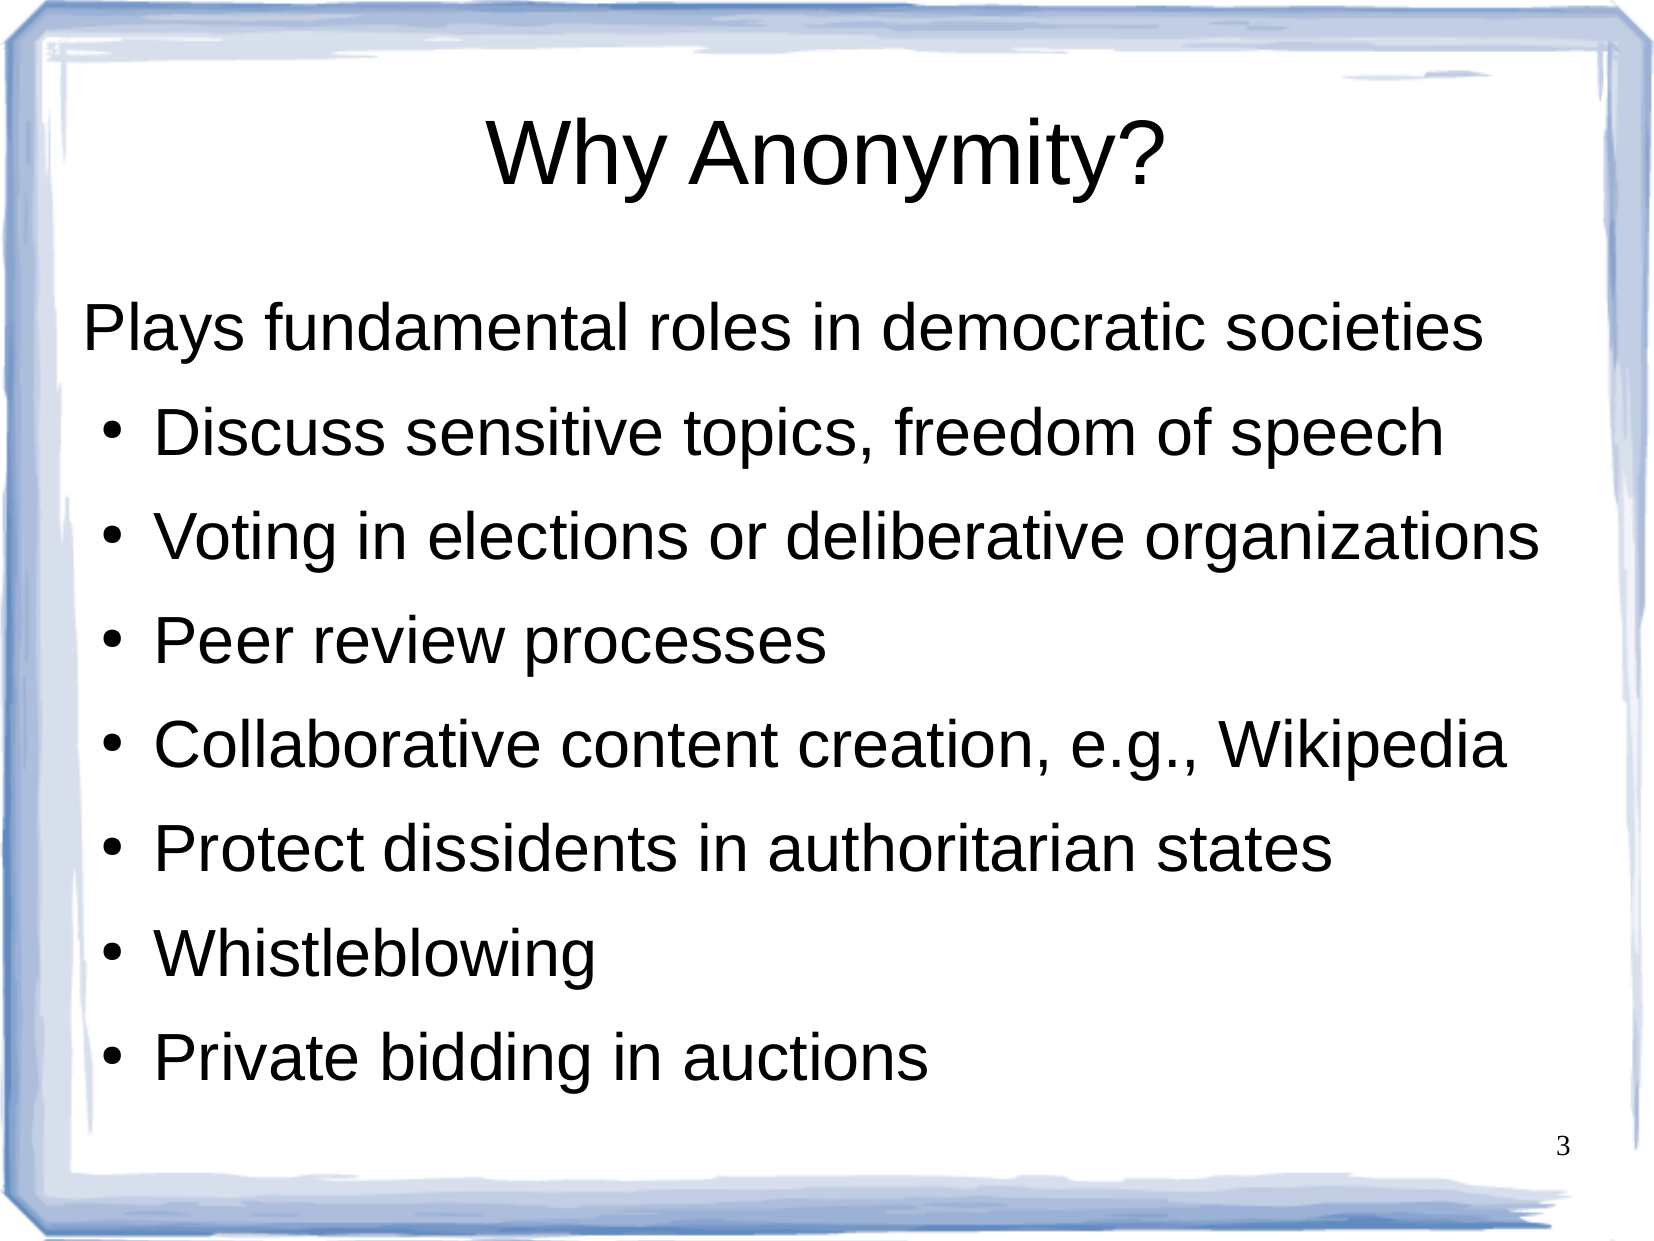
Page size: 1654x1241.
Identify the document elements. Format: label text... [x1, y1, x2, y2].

list Plays fundamental roles in democratic societies Discuss sensitive topics, freedom of speech Voting in elections or deliberative organizations Peer review processes Collaborative content creation, e.g., Wikipedia Protect dissidents in authoritarian states Whistleblowing Private bidding in auctions [82, 290, 1571, 1093]
picture [0, 0, 1654, 1241]
title Why Anonymity? [82, 101, 1571, 205]
